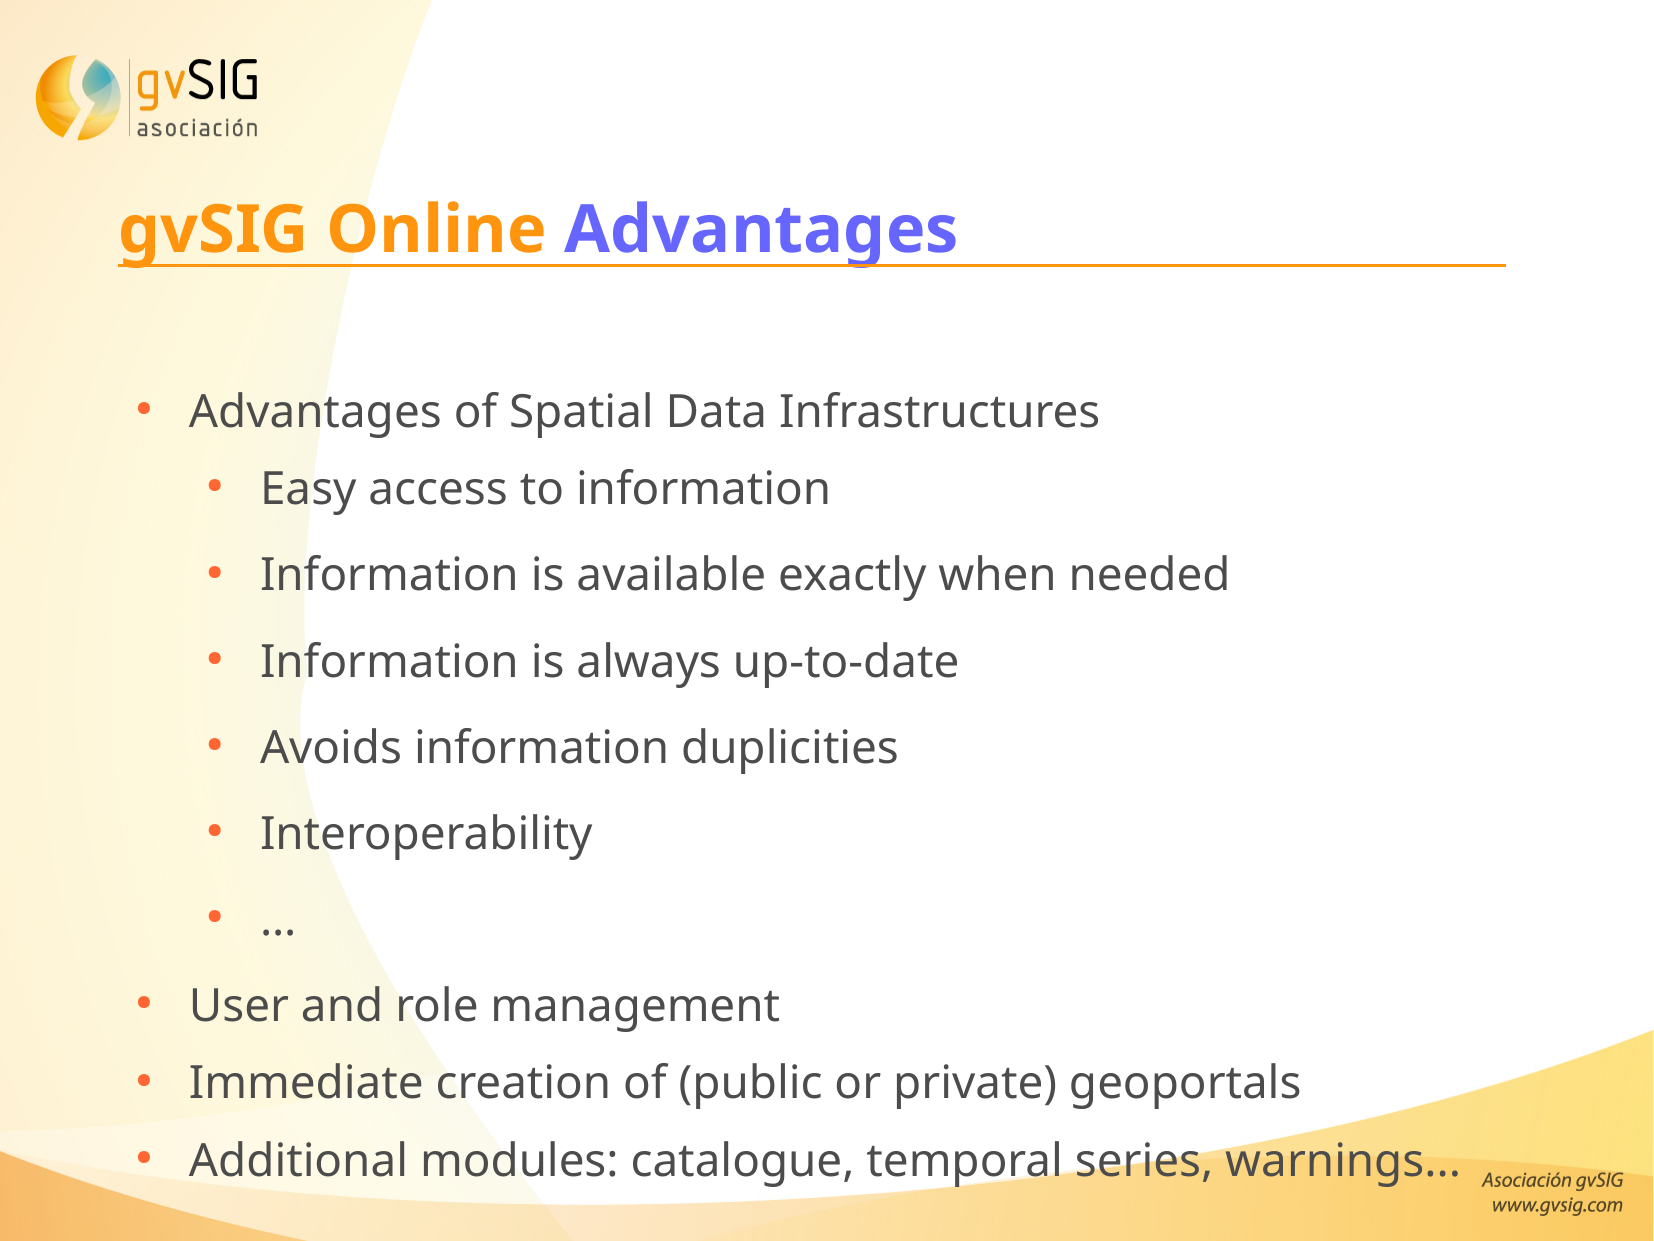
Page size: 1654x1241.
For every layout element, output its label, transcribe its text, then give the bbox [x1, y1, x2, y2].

list Advantages of Spatial Data Infrastructures Easy access to information Information is available exactly when needed Information is always up-to-date Avoids information duplicities Interoperability … User and role management Immediate creation of (public or private) geoportals Additional modules: catalogue, temporal series, warnings... [118, 301, 1565, 1241]
picture [0, 0, 1654, 1241]
title gvSIG Online Advantages [118, 177, 1607, 276]
